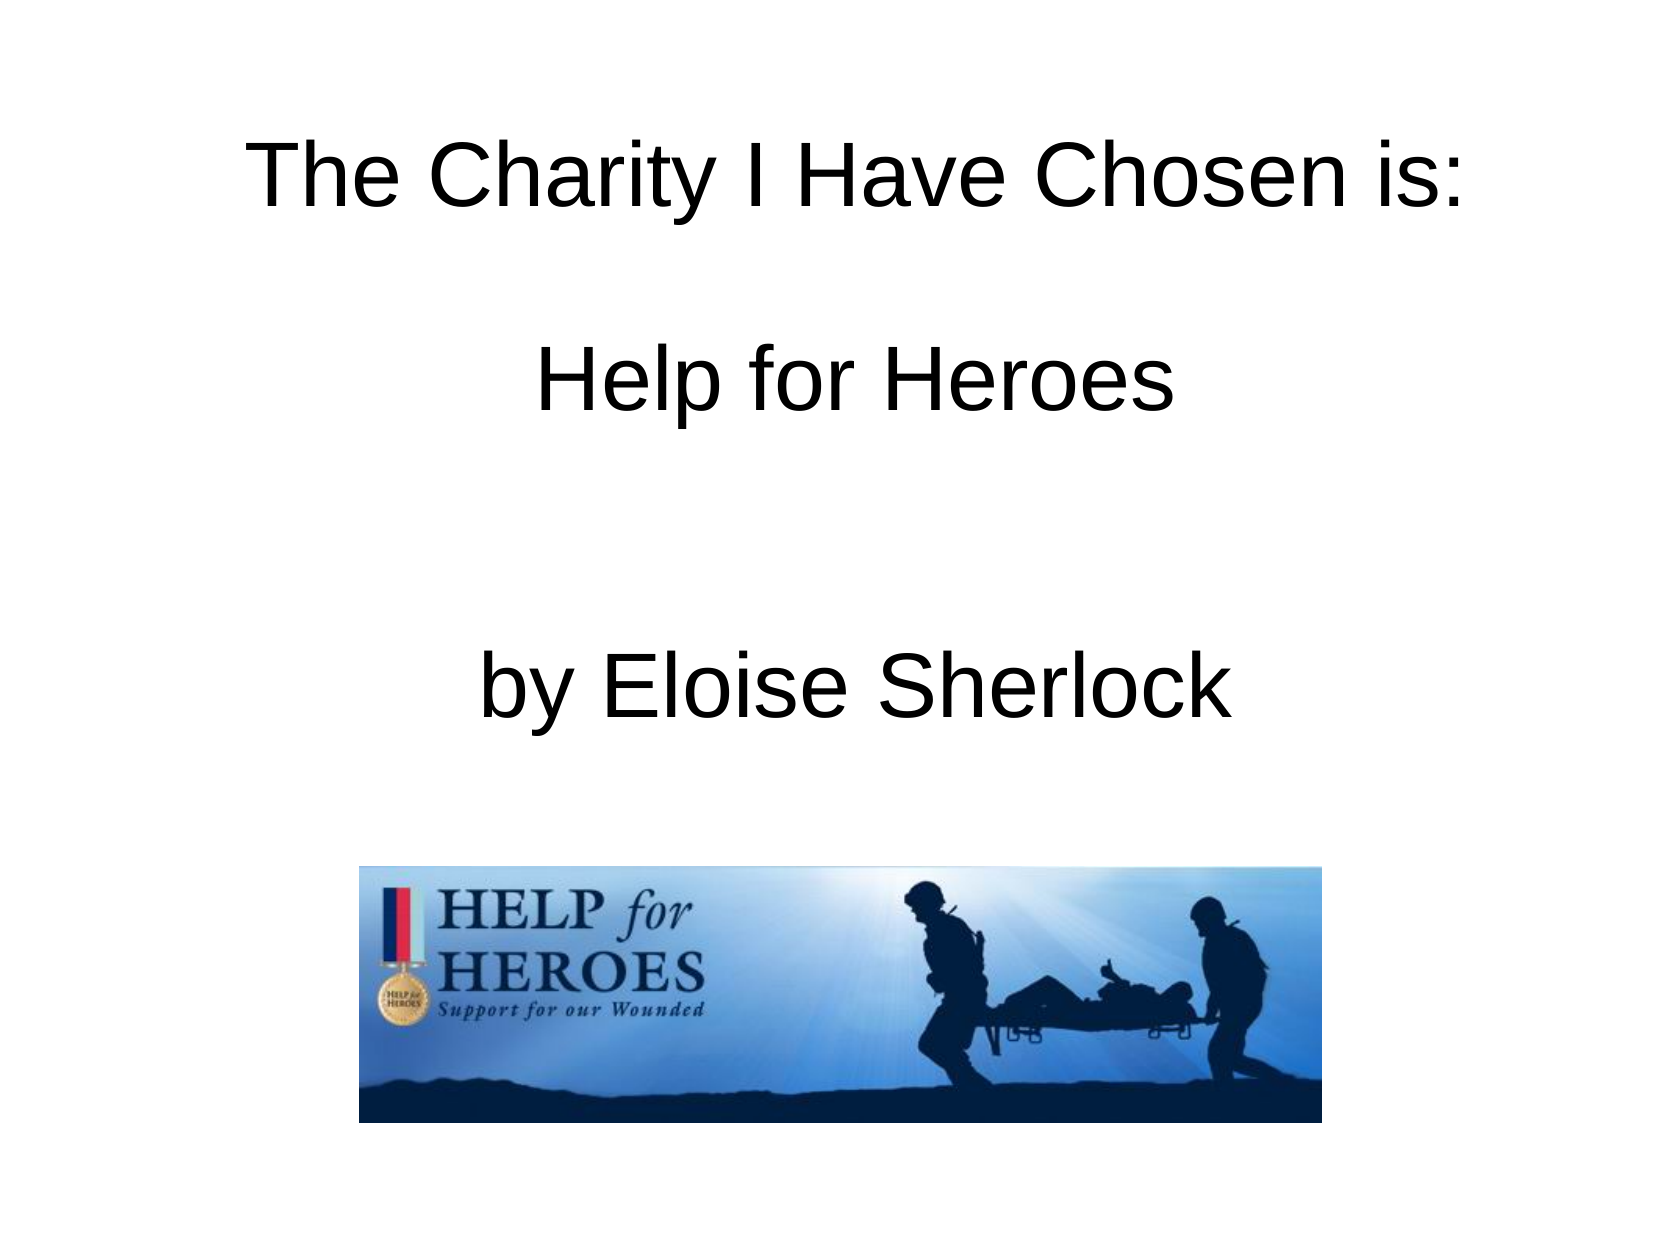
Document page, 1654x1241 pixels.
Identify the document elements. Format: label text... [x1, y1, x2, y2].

title The Charity I Have Chosen is: Help for Heroes by Eloise Sherlock [129, 117, 1583, 766]
picture [359, 866, 1322, 1123]
